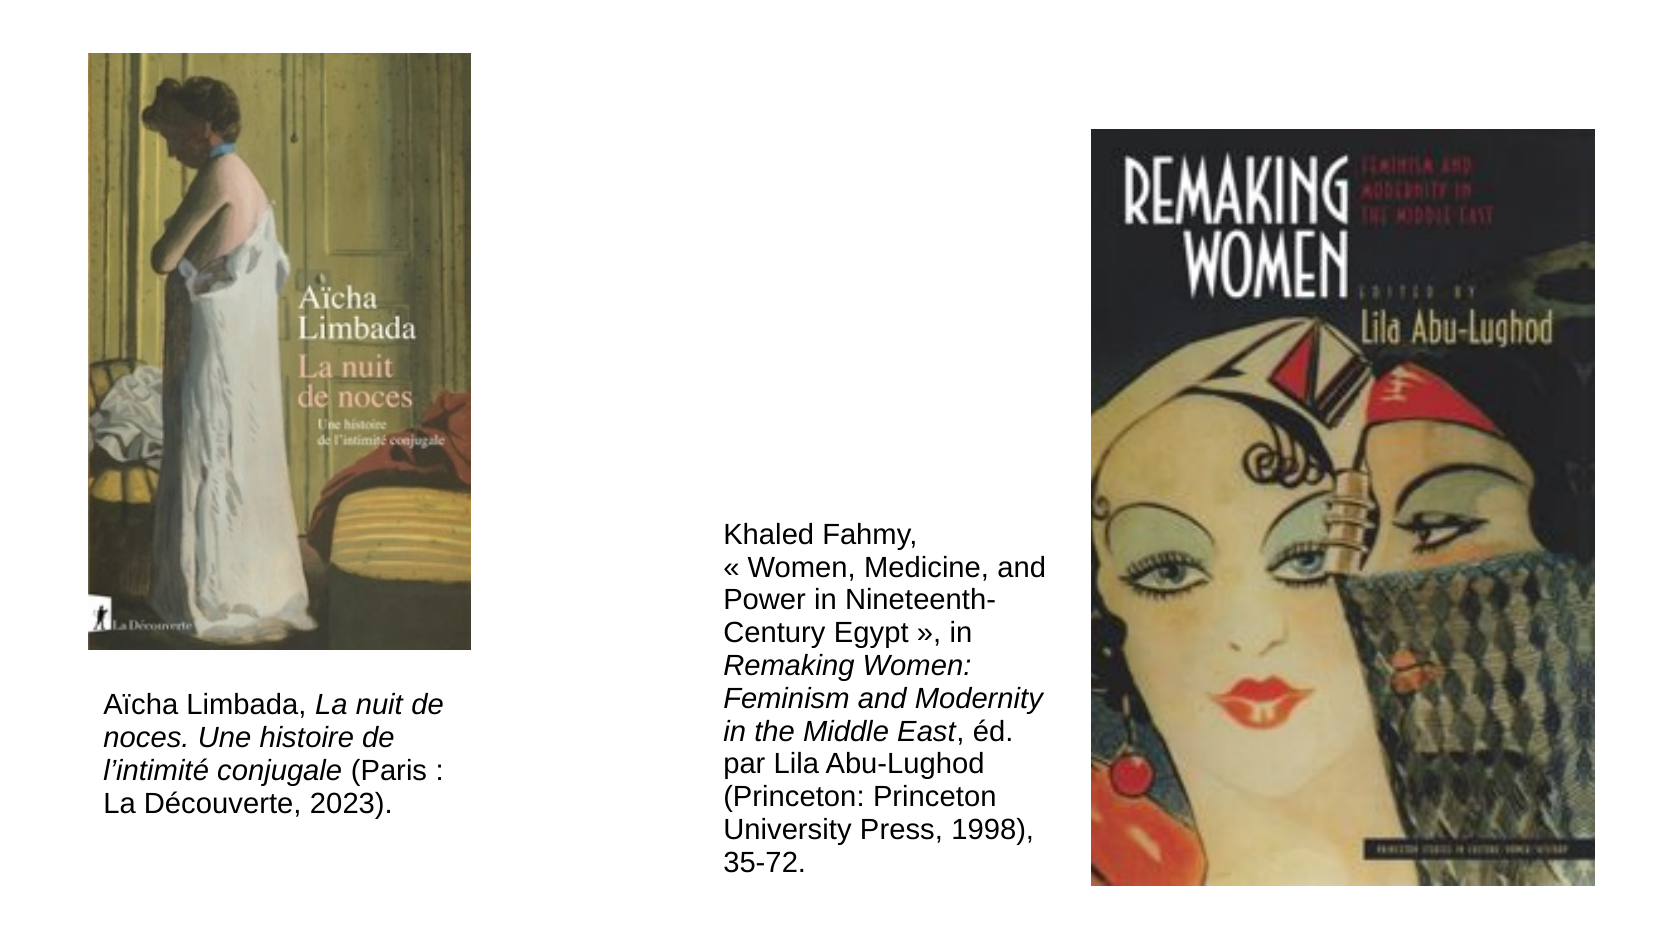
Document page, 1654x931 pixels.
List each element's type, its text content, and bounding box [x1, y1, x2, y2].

text_box Aïcha Limbada, La nuit de noces. Une histoire de l’intimité conjugale (Paris : La Découverte, 2023). [88, 680, 473, 827]
picture [1091, 129, 1595, 886]
text_box Khaled Fahmy, « Women, Medicine, and Power in Nineteenth-Century Egypt », in Remaking Women: Feminism and Modernity in the Middle East, éd. par Lila Abu-Lughod (Princeton: Princeton University Press, 1998), 35‑72. [708, 510, 1063, 886]
picture [88, 53, 471, 650]
